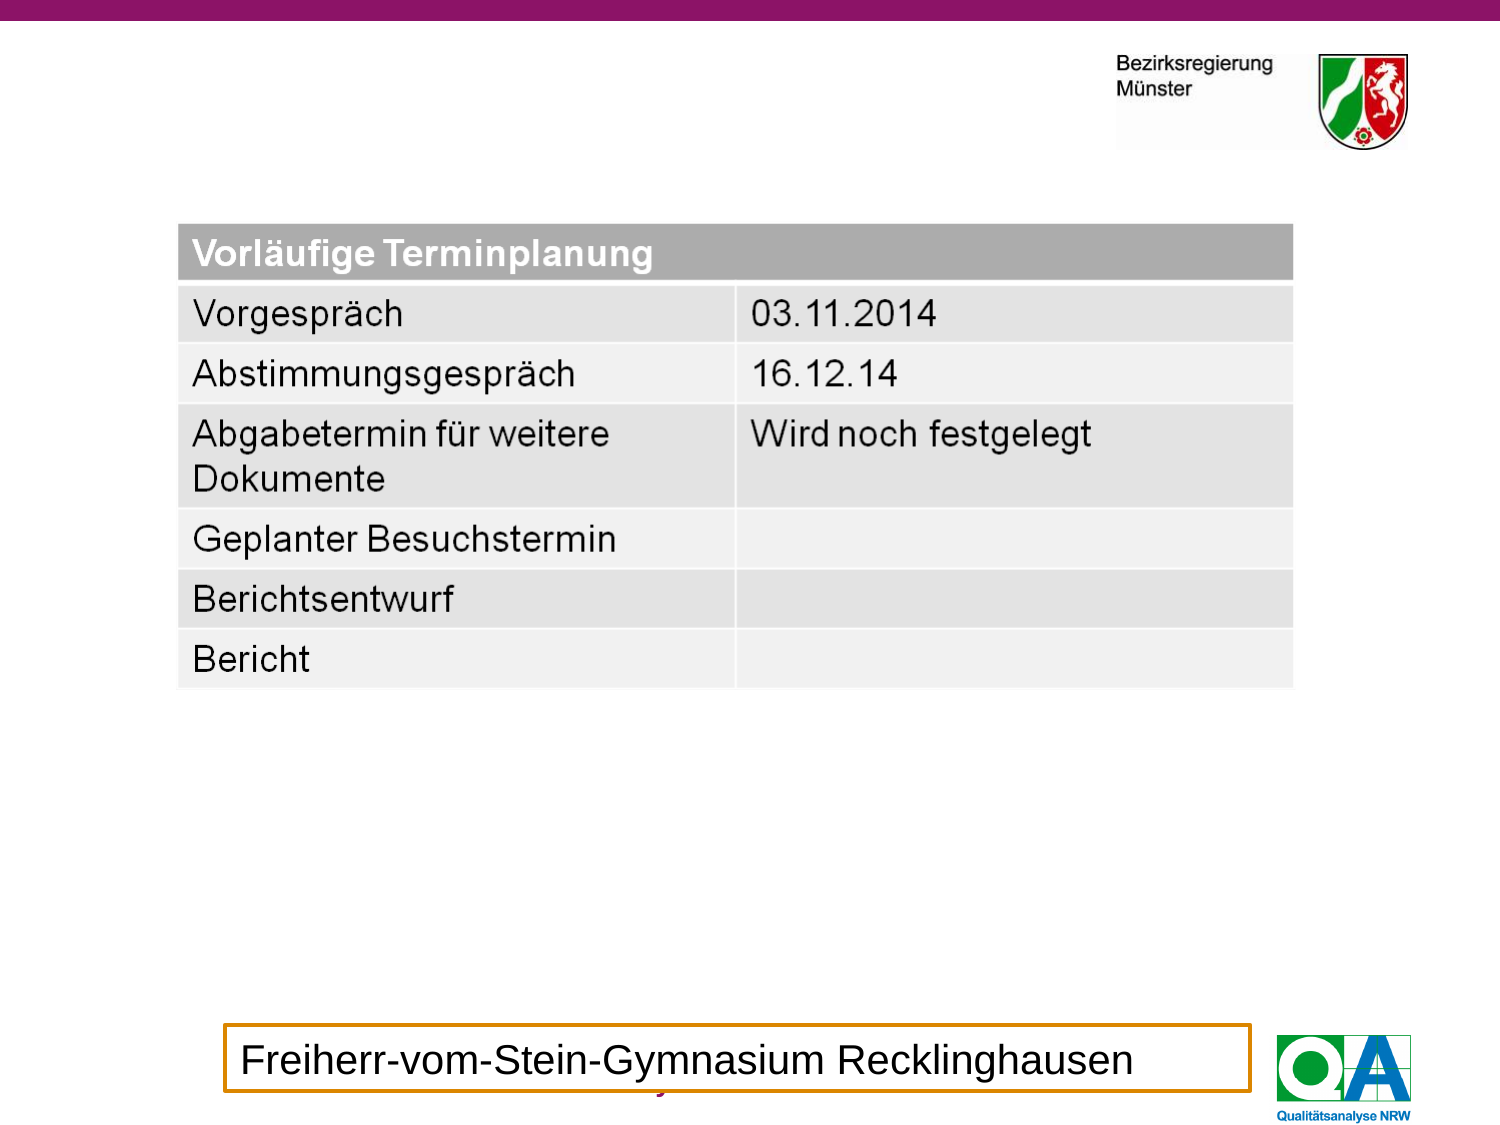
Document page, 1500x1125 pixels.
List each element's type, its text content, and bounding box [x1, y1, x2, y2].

text_box Freiherr-vom-Stein-Gymnasium Recklinghausen [225, 1025, 1251, 1091]
picture [165, 212, 1306, 701]
